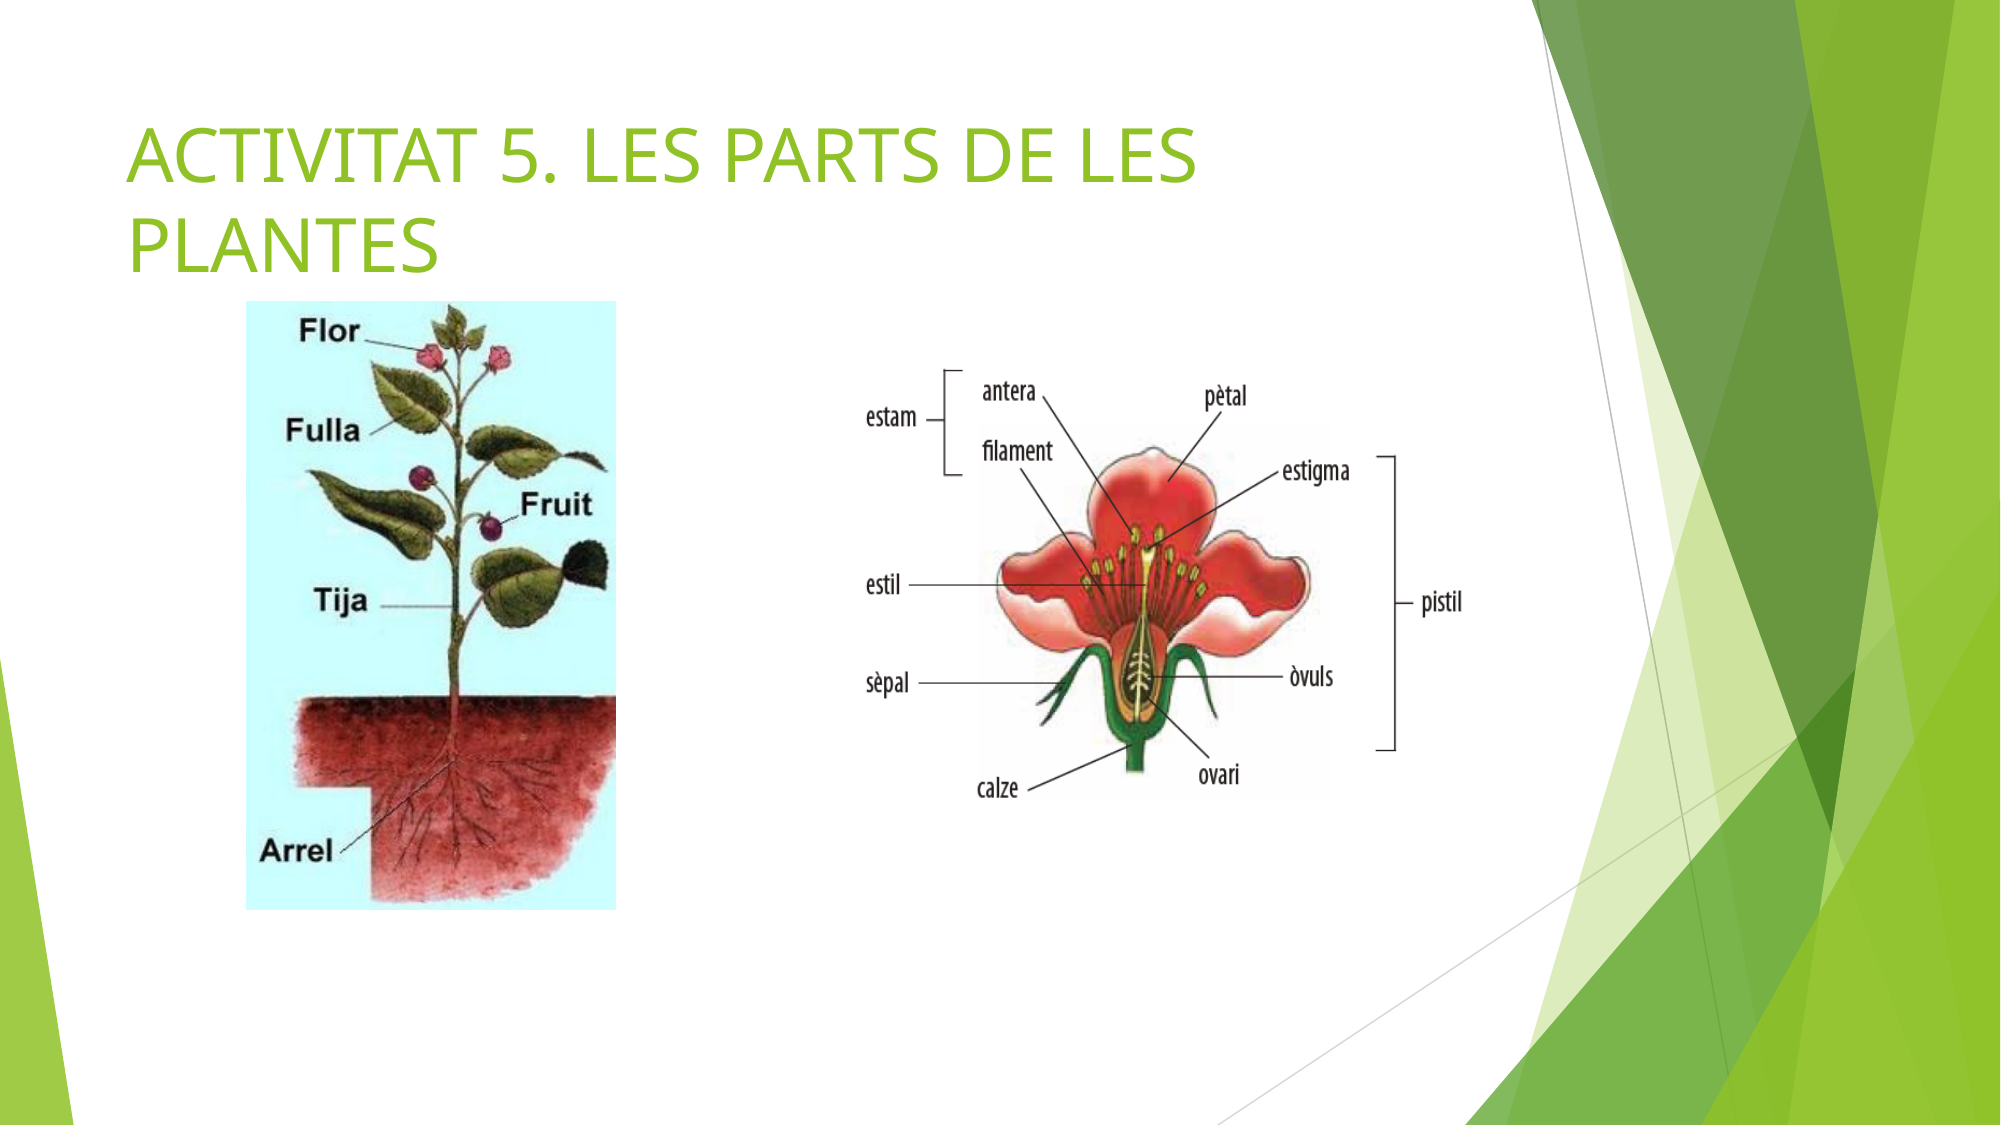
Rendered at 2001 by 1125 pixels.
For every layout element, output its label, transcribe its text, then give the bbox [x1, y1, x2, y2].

picture [811, 348, 1522, 864]
picture [246, 301, 616, 910]
title ACTIVITAT 5. LES PARTS DE LES PLANTES [111, 99, 1522, 317]
